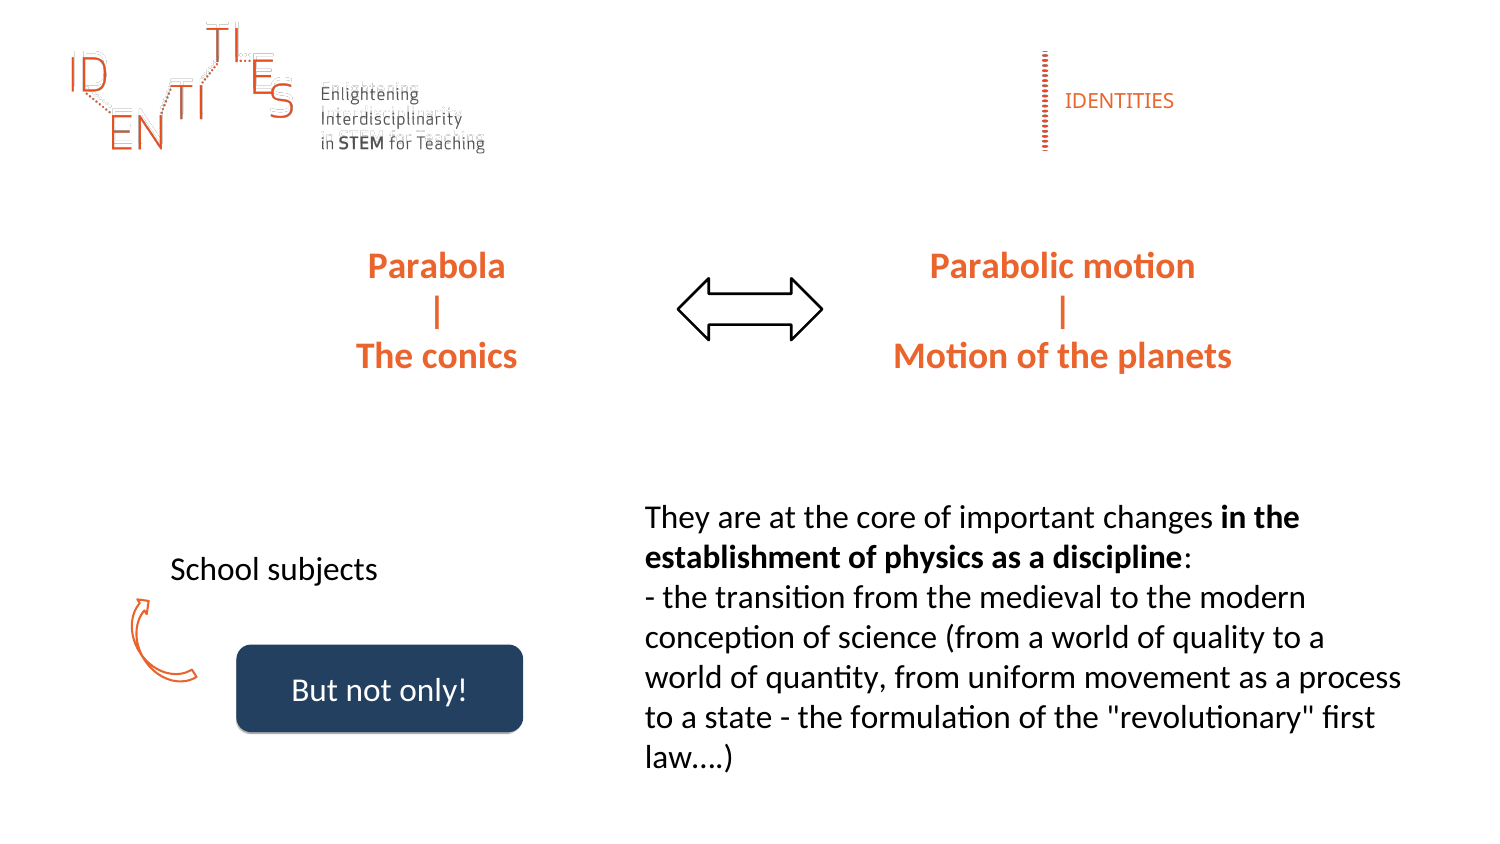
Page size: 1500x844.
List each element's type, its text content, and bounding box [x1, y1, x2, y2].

text_box IDENTITIES [1050, 80, 1472, 141]
picture [71, 18, 485, 157]
text_box Parabolic motion | Motion of the planets [822, 233, 1304, 385]
text_box Parabola | The conics [196, 233, 678, 385]
text_box But not only! [236, 644, 524, 733]
text_box They are at the core of important changes in the establishment of physics as a discipline: - the transition from the medieval to the modern conception of science (from a world of quality to a world of quantity, from uniform movement as a process to a state - the formulation of the "revolutionary" first law….) [629, 488, 1422, 786]
picture [1042, 51, 1051, 151]
text_box School subjects [142, 537, 414, 594]
